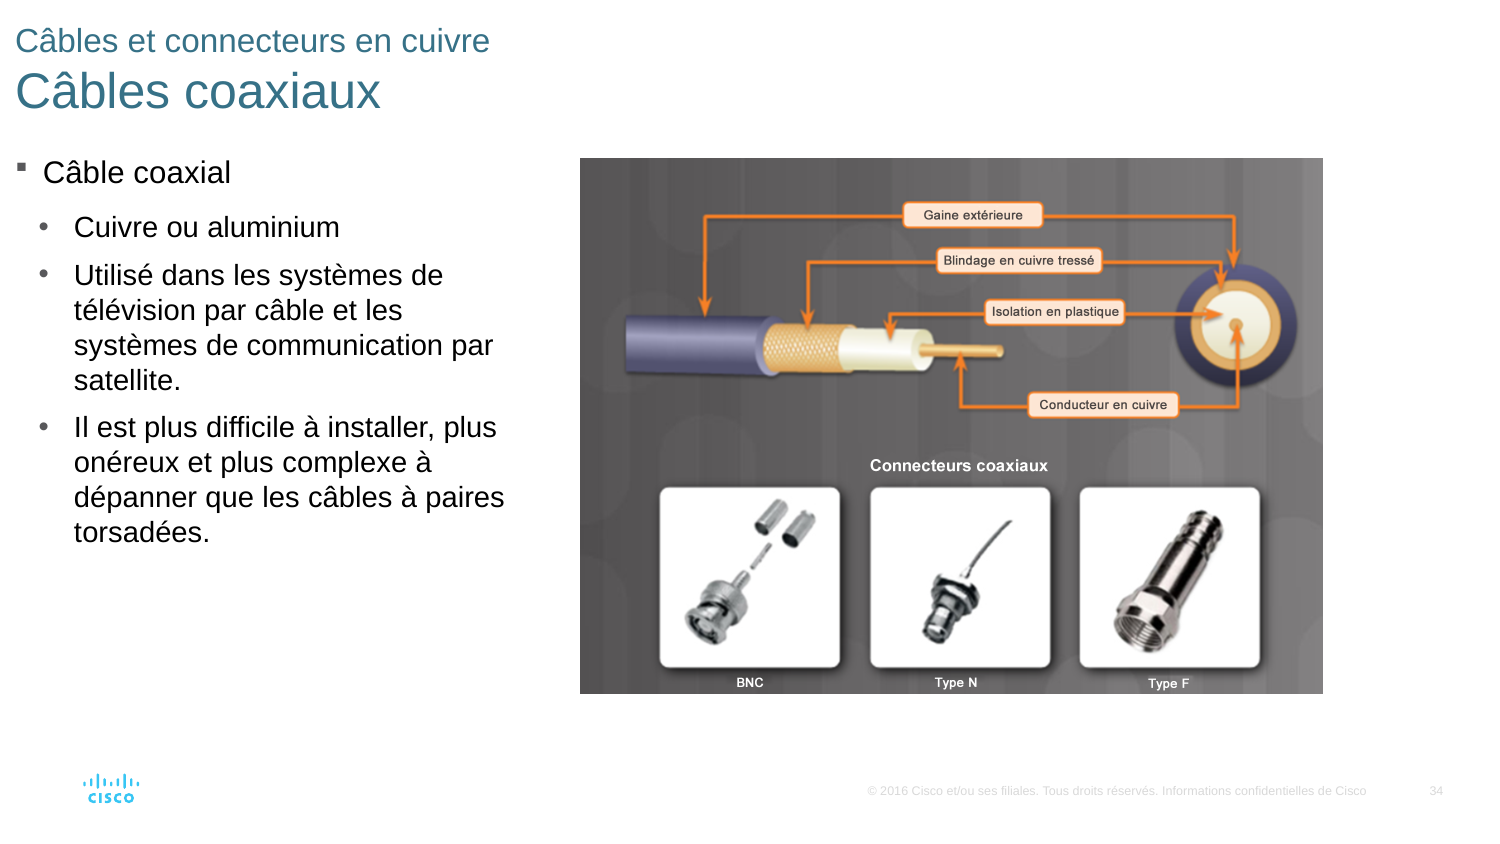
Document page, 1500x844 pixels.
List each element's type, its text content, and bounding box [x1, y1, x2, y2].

picture [580, 158, 1323, 694]
title Câbles et connecteurs en cuivre Câbles coaxiaux [0, 6, 1500, 131]
list Câble coaxial Cuivre ou aluminium Utilisé dans les systèmes de télévision par câble et les systèmes de communication par satellite. Il est plus difficile à installer, plus onéreux et plus complexe à dépanner que les câbles à paires torsadées. [0, 144, 554, 512]
